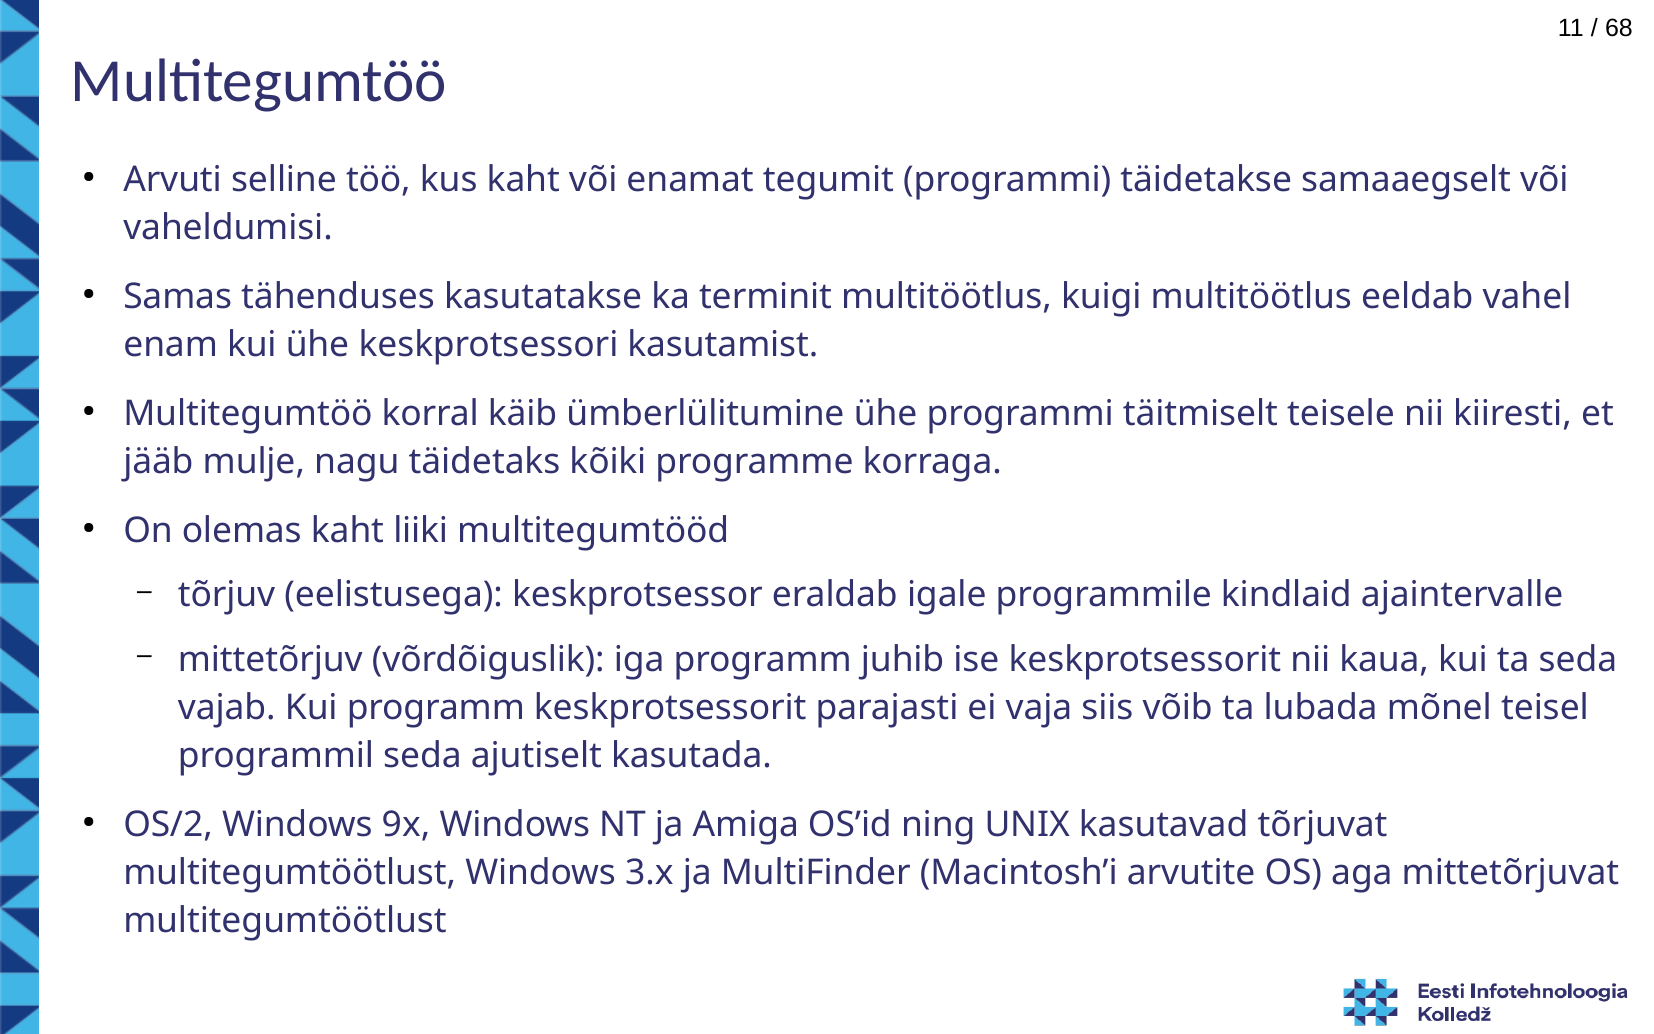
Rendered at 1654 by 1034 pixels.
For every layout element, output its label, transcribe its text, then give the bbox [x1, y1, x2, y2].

title Multitegumtöö [70, 41, 1630, 130]
list Arvuti selline töö, kus kaht või enamat tegumit (programmi) täidetakse samaaegselt või vaheldumisi. Samas tähenduses kasutatakse ka terminit multitöötlus, kuigi multitöötlus eeldab vahel enam kui ühe keskprotsessori kasutamist. Multitegumtöö korral käib ümberlülitumine ühe programmi täitmiselt teisele nii kiiresti, et jääb mulje, nagu täidetaks kõiki programme korraga. On olemas kaht liiki multitegumtööd tõrjuv (eelistusega): keskprotsessor eraldab igale programmile kindlaid ajaintervalle mittetõrjuv (võrdõiguslik): iga programm juhib ise keskprotsessorit nii kaua, kui ta seda vajab. Kui programm keskprotsessorit parajasti ei vaja siis võib ta lubada mõnel teisel programmil seda ajutiselt kasutada. OS/2, Windows 9x, Windows NT ja Amiga OS’id ning UNIX kasutavad tõrjuvat multitegumtöötlust, Windows 3.x ja MultiFinder (Macintosh’i arvutite OS) aga mittetõrjuvat multitegumtöötlust [68, 153, 1630, 957]
